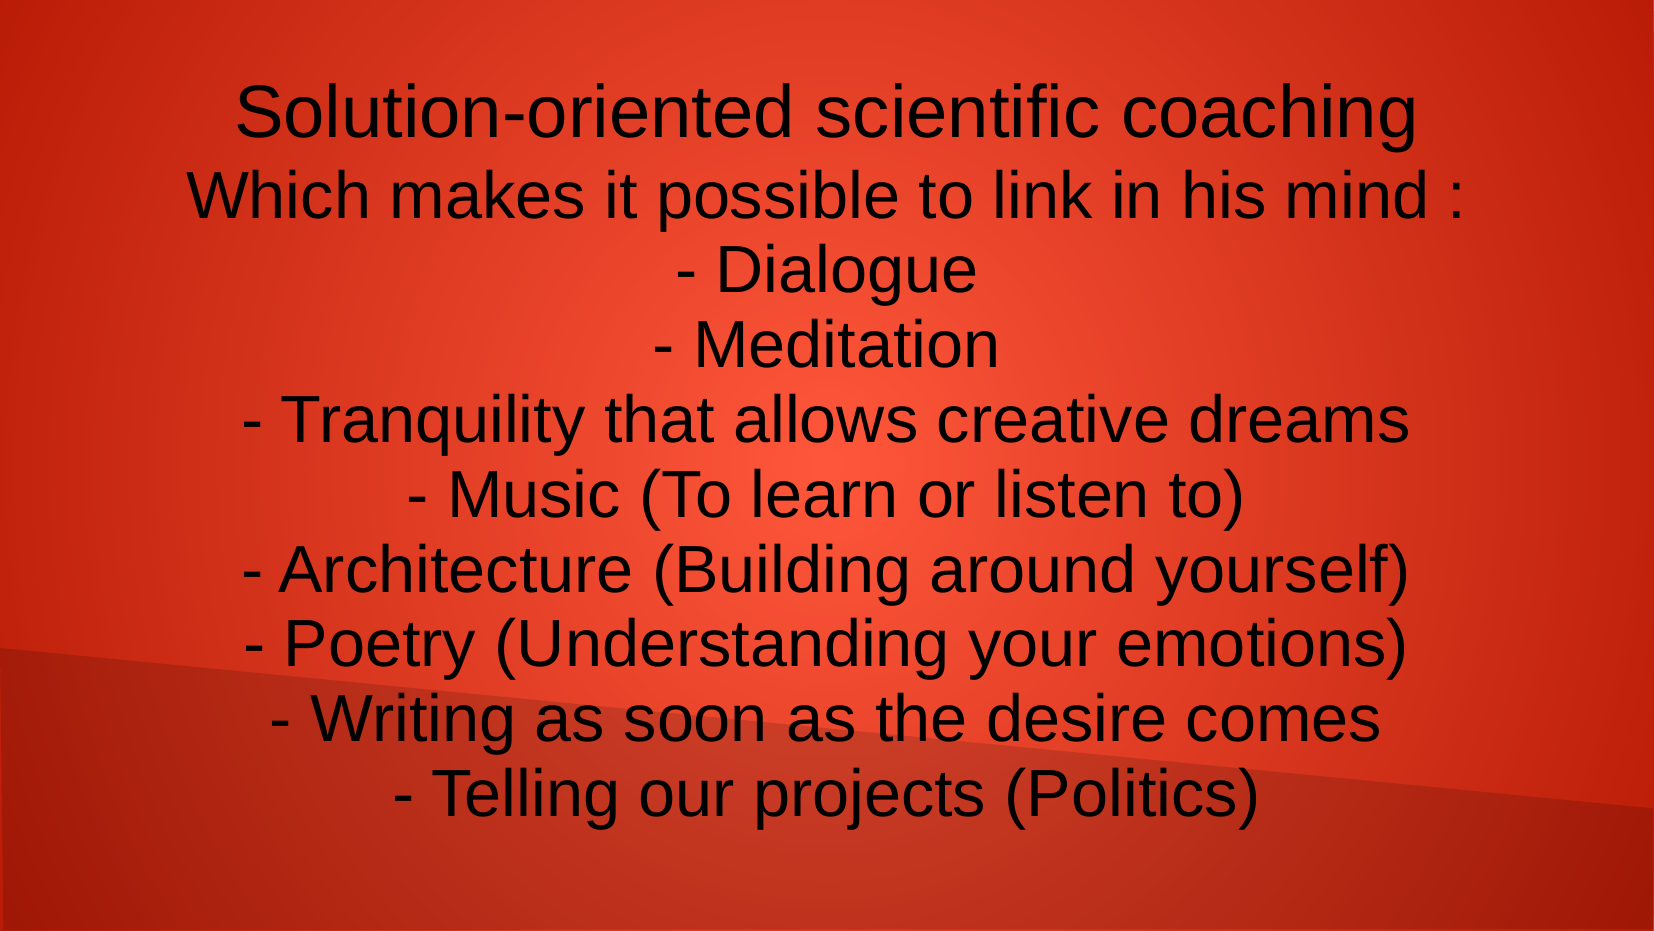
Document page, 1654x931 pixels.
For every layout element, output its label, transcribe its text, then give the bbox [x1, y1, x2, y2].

title Solution-oriented scientific coaching [82, 35, 1571, 157]
subtitle Which makes it possible to link in his mind : - Dialogue - Meditation - Tranquility that allows creative dreams - Music (To learn or listen to) - Architecture (Building around yourself) - Poetry (Understanding your emotions) - Writing as soon as the desire comes - Telling our projects (Politics) [82, 157, 1571, 831]
